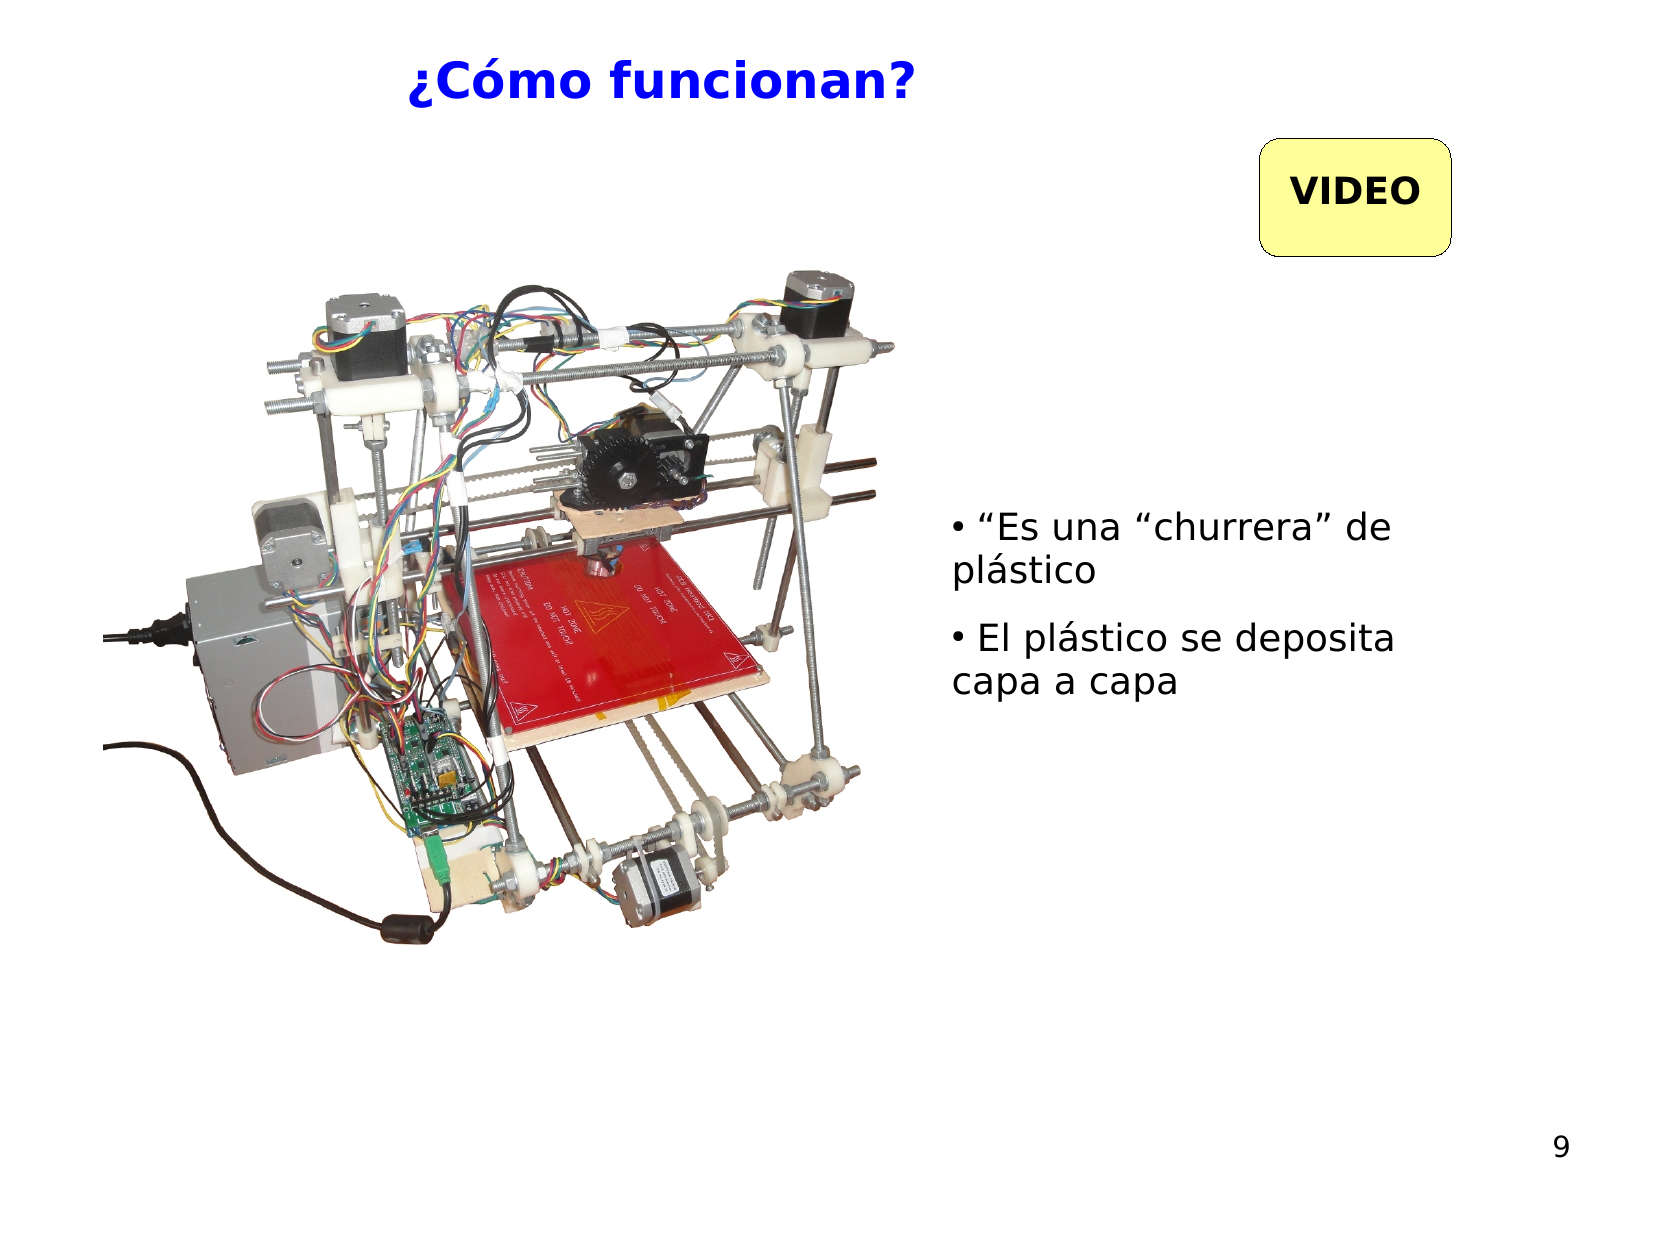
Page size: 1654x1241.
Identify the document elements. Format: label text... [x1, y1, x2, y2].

text_box ¿Cómo funcionan? [391, 44, 994, 118]
picture [103, 216, 926, 981]
text_box VIDEO [1261, 162, 1455, 226]
text_box “Es una “churrera” de plástico El plástico se deposita capa a capa [936, 498, 1501, 778]
text_box [1259, 138, 1452, 257]
